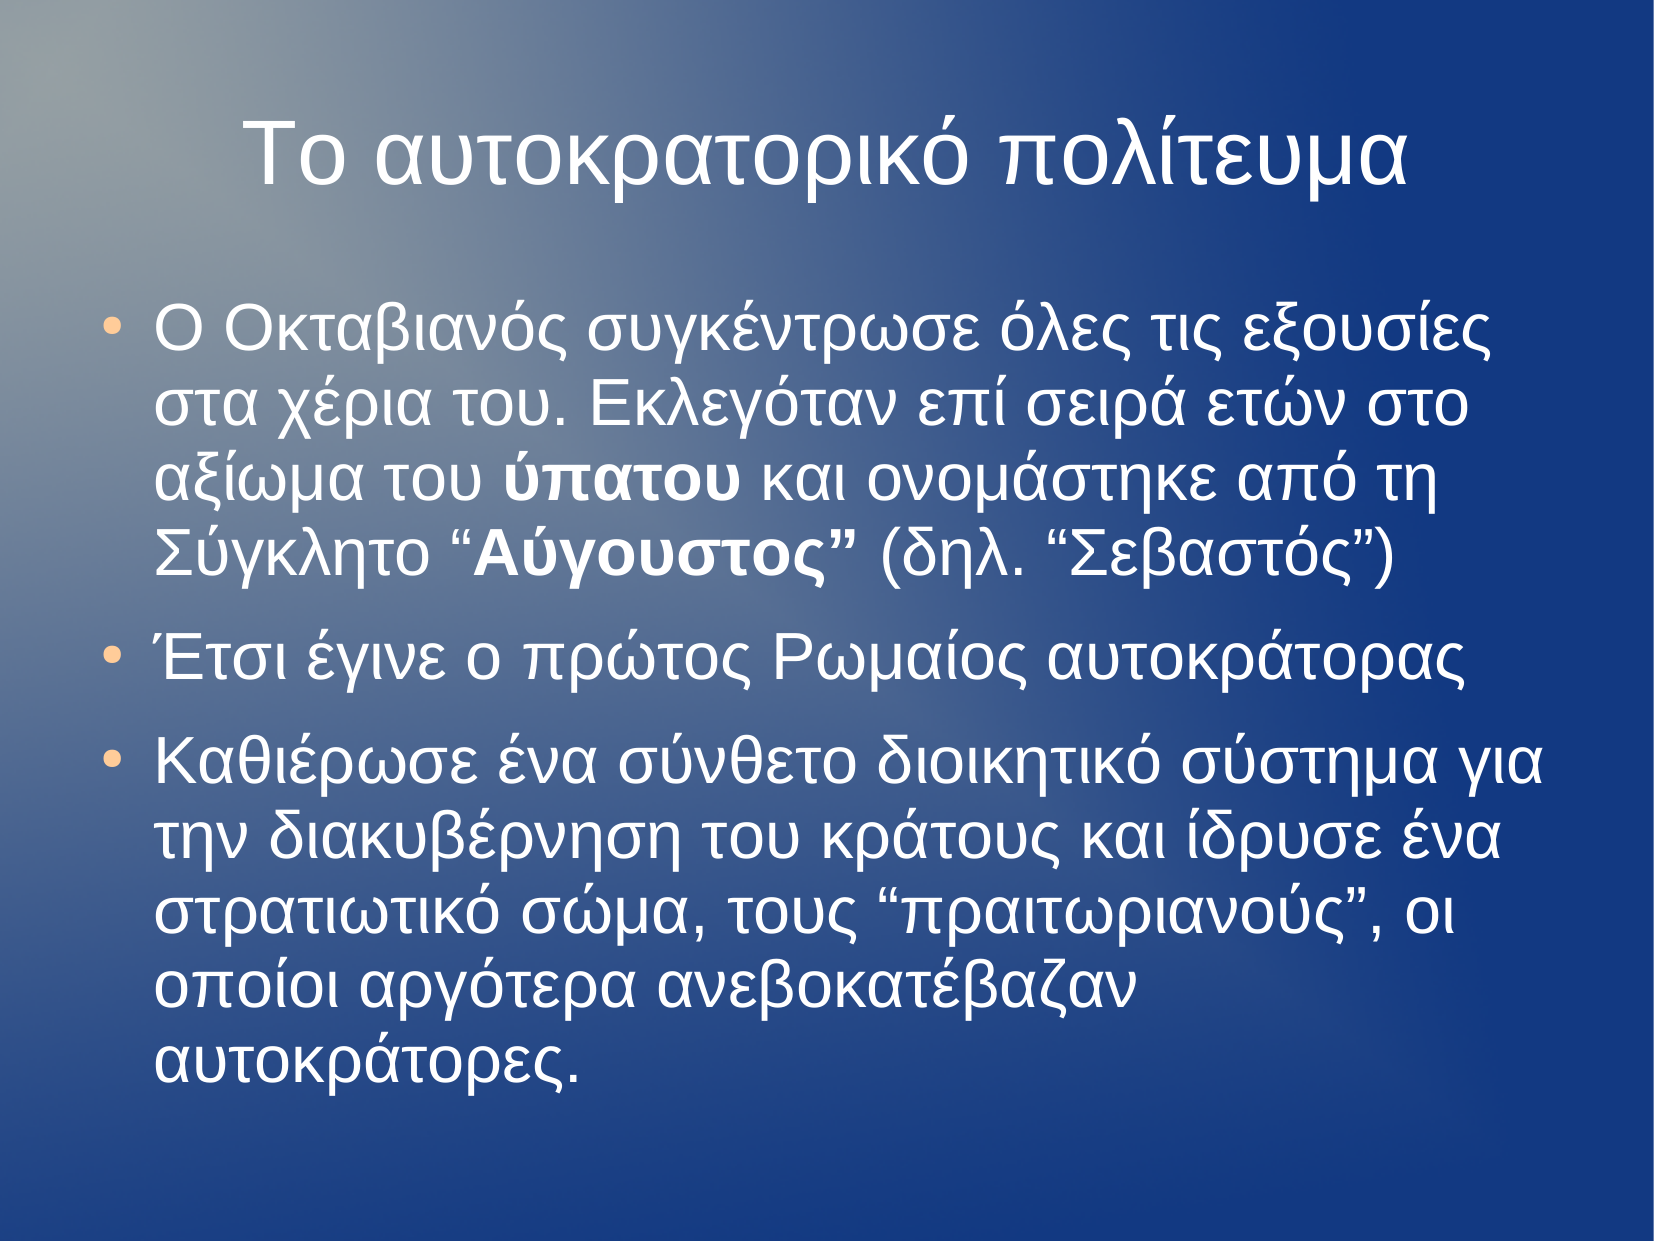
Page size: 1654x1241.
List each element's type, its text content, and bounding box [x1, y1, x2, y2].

list Ο Οκταβιανός συγκέντρωσε όλες τις εξουσίες στα χέρια του. Εκλεγόταν επί σειρά ετών στο αξίωμα του ύπατου και ονομάστηκε από τη Σύγκλητο “Αύγουστος” (δηλ. “Σεβαστός”) Έτσι έγινε ο πρώτος Ρωμαίος αυτοκράτορας Καθιέρωσε ένα σύνθετο διοικητικό σύστημα για την διακυβέρνηση του κράτους και ίδρυσε ένα στρατιωτικό σώμα, τους “πραιτωριανούς”, οι οποίοι αργότερα ανεβοκατέβαζαν αυτοκράτορες. [82, 290, 1571, 1109]
title Το αυτοκρατορικό πολίτευμα [82, 49, 1571, 257]
picture [0, 0, 1654, 1241]
